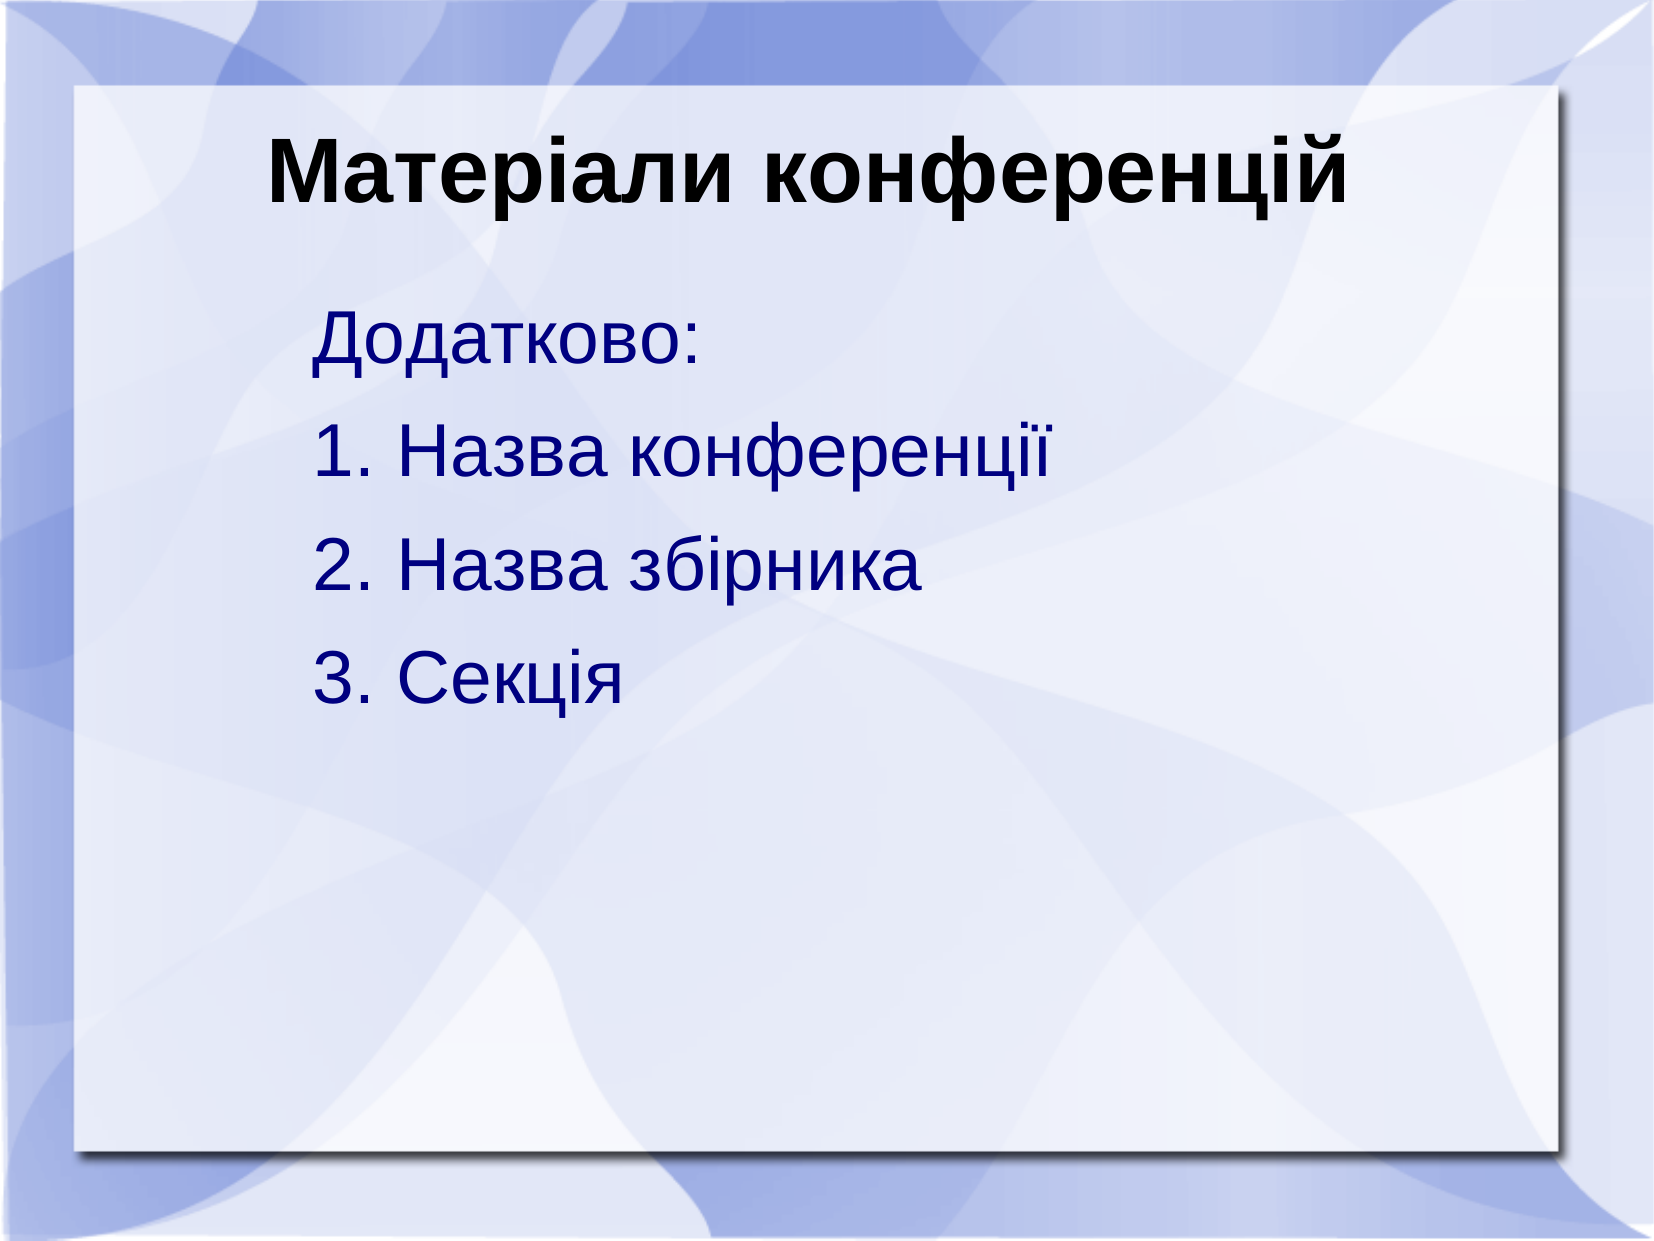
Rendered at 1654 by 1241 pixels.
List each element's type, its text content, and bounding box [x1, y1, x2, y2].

title Матеріали конференцій [82, 74, 1536, 267]
list Додатково: 1. Назва конференції 2. Назва збірника 3. Секція [295, 295, 1376, 1101]
picture [0, 0, 1654, 1241]
